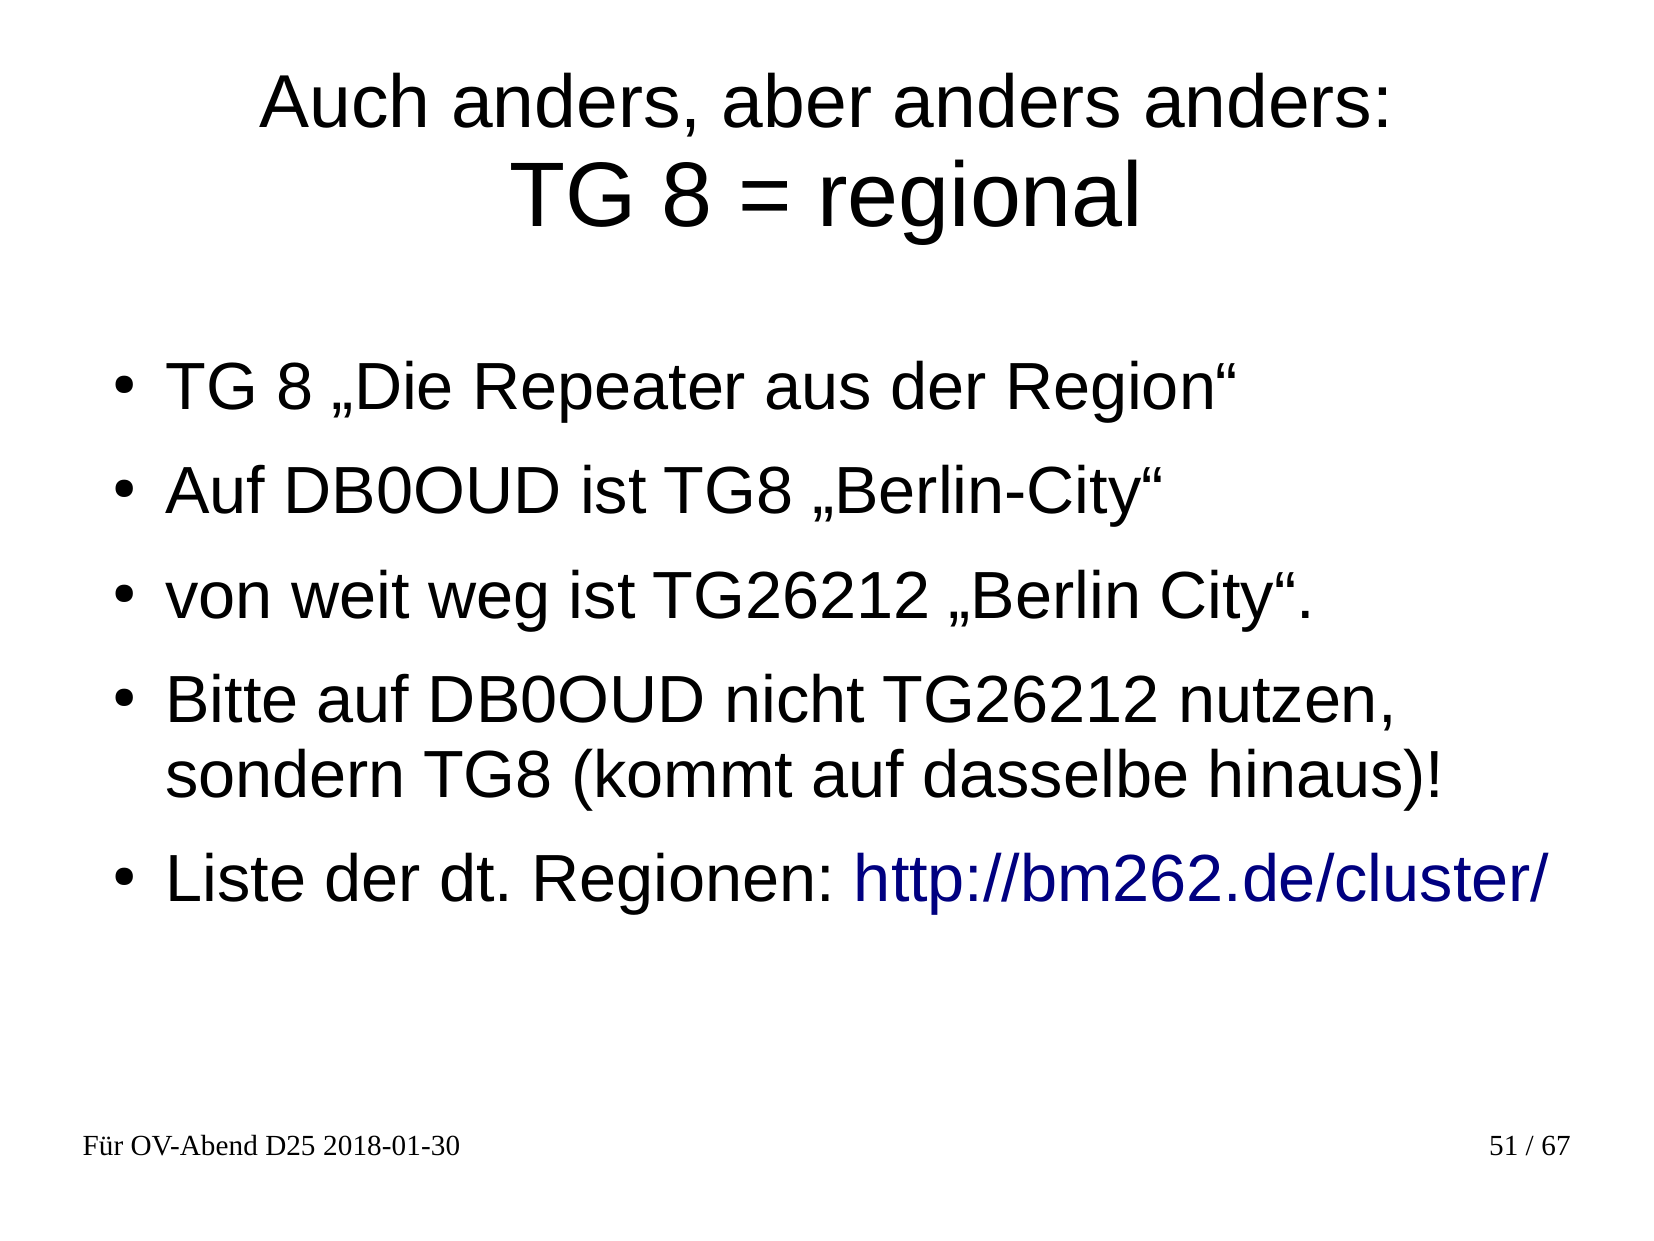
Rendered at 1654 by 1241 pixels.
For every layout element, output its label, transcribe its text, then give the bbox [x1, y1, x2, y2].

list TG 8 „Die Repeater aus der Region“ Auf DB0OUD ist TG8 „Berlin-City“ von weit weg ist TG26212 „Berlin City“. Bitte auf DB0OUD nicht TG26212 nutzen, sondern TG8 (kommt auf dasselbe hinaus)! Liste der dt. Regionen: http://bm262.de/cluster/ [94, 349, 1583, 1123]
title Auch anders, aber anders anders: TG 8 = regional [82, 49, 1571, 257]
